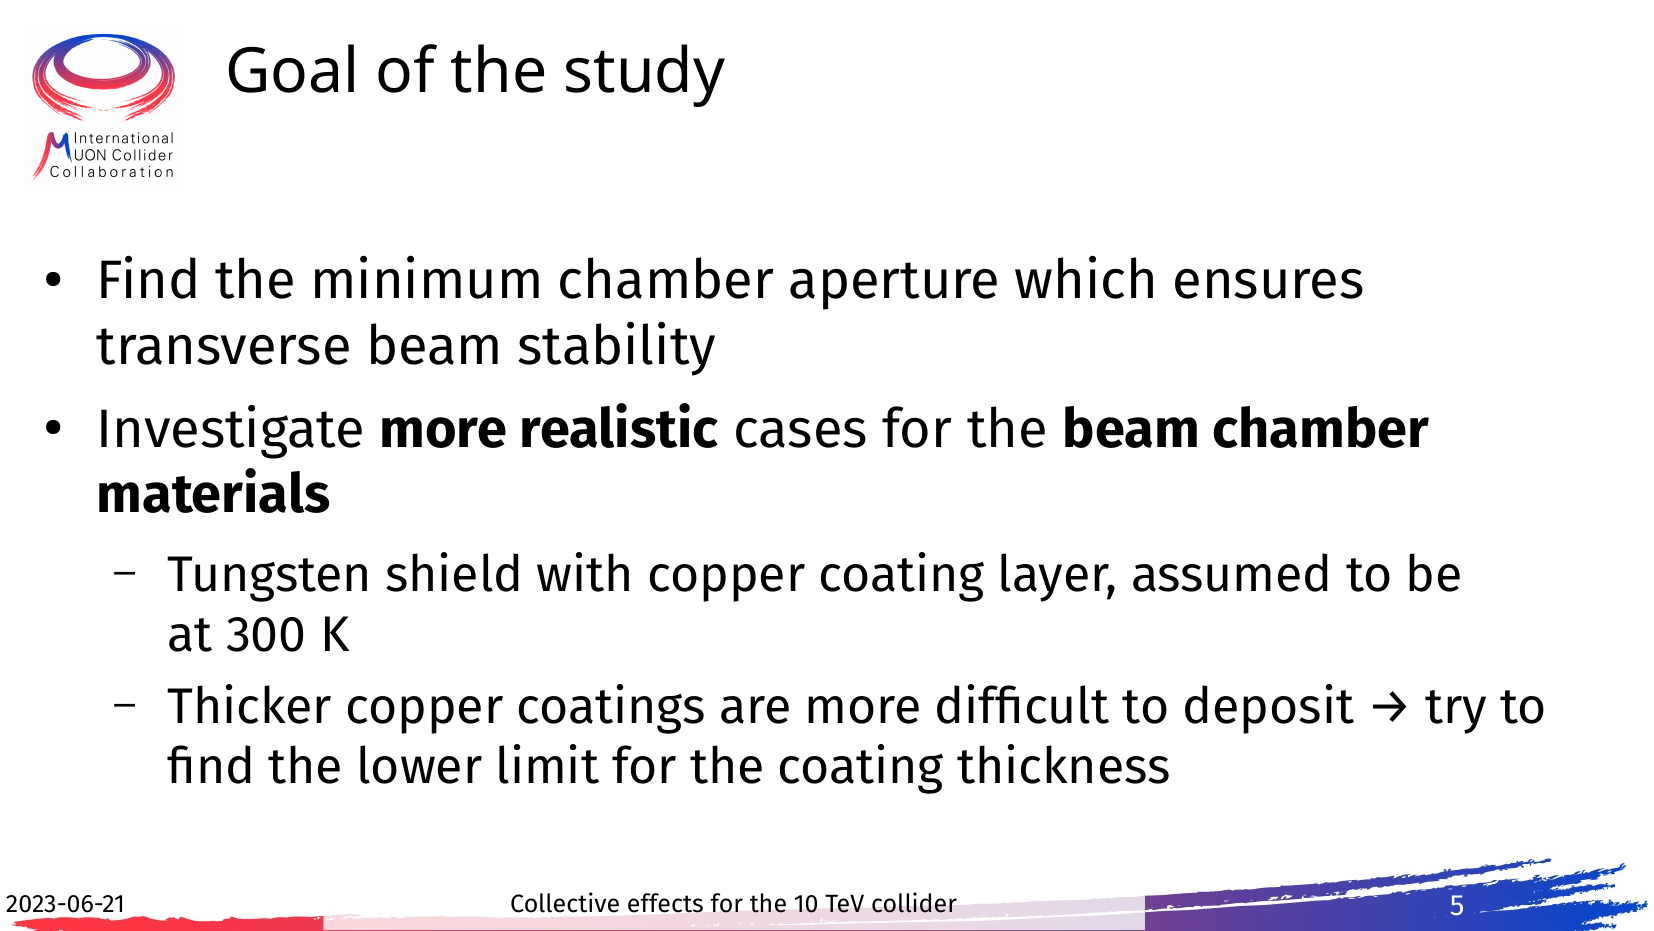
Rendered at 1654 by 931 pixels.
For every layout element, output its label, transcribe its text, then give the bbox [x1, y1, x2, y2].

picture [0, 848, 1654, 931]
list Find the minimum chamber aperture which ensures transverse beam stability Investigate more realistic cases for the beam chamber materials Tungsten shield with copper coating layer, assumed to be at 300 K Thicker copper coatings are more difficult to deposit → try to find the lower limit for the coating thickness [25, 248, 1619, 883]
title Goal of the study [225, 25, 1571, 188]
picture [21, 21, 188, 189]
